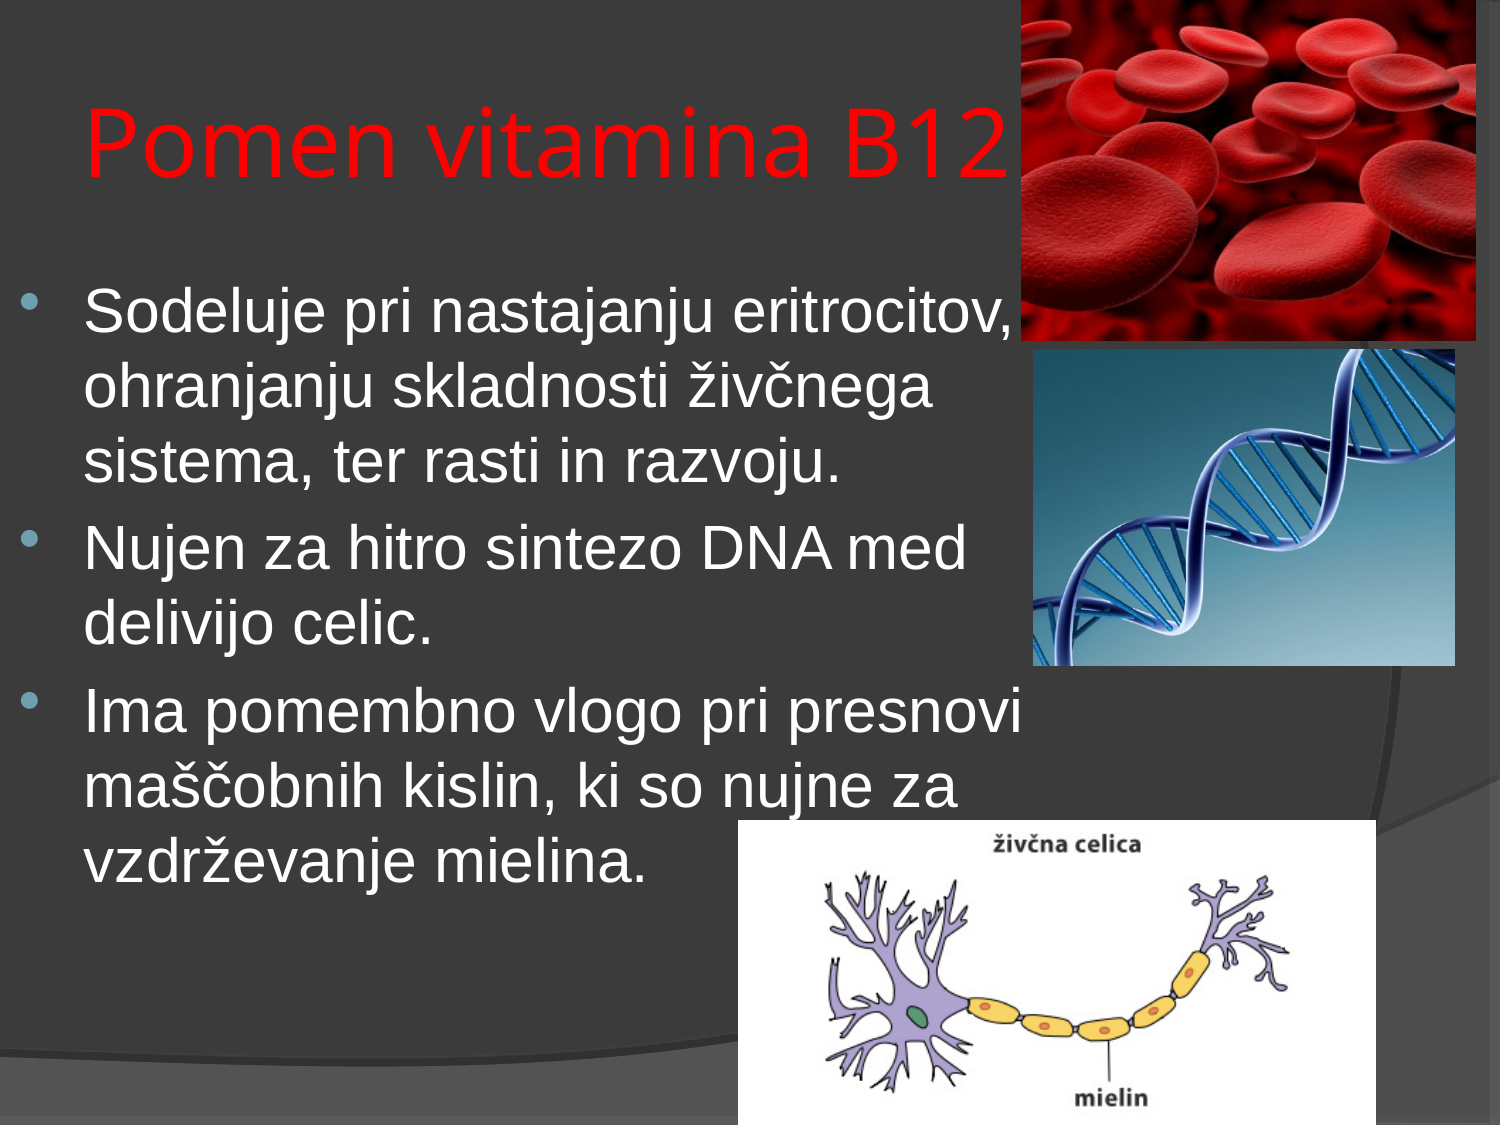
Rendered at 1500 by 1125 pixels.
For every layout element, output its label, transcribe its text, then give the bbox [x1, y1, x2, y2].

picture [1033, 349, 1455, 666]
picture [1021, 0, 1476, 341]
title Pomen vitamina B12 [75, 45, 1021, 233]
list Sodeluje pri nastajanju eritrocitov, ohranjanju skladnosti živčnega sistema, ter rasti in razvoju. Nujen za hitro sintezo DNA med delivijo celic. Ima pomembno vlogo pri presnovi maščobnih kislin, ki so nujne za vzdrževanje mielina. [0, 262, 1069, 1005]
picture [738, 820, 1376, 1125]
